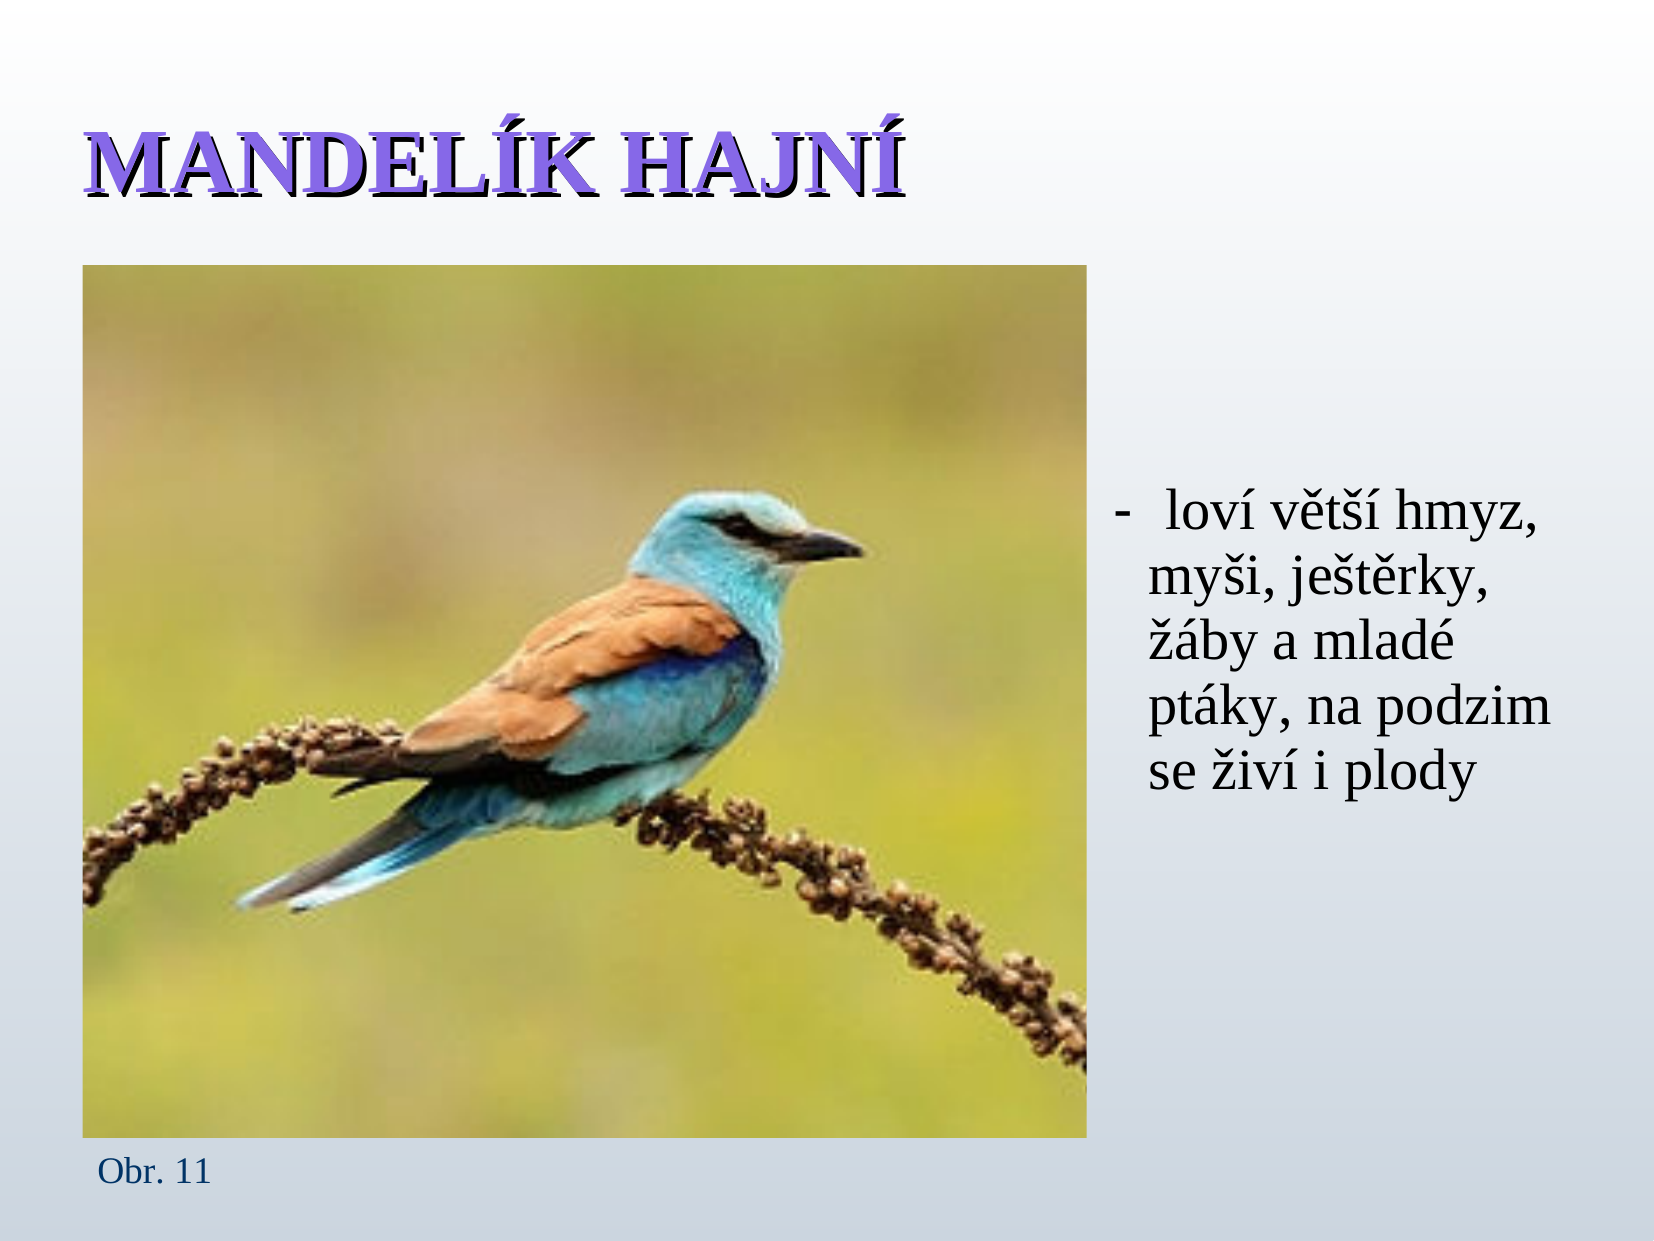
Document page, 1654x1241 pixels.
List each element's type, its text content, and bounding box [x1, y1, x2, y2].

text_box [885, 290, 1572, 1193]
text_box - loví větší hmyz, myši, ještěrky, žáby a mladé ptáky, na podzim se živí i plody [1098, 466, 1595, 808]
title MANDELÍK HAJNÍ [82, 49, 1571, 257]
picture [82, 265, 1087, 1138]
text_box Obr. 11 [82, 1137, 260, 1199]
